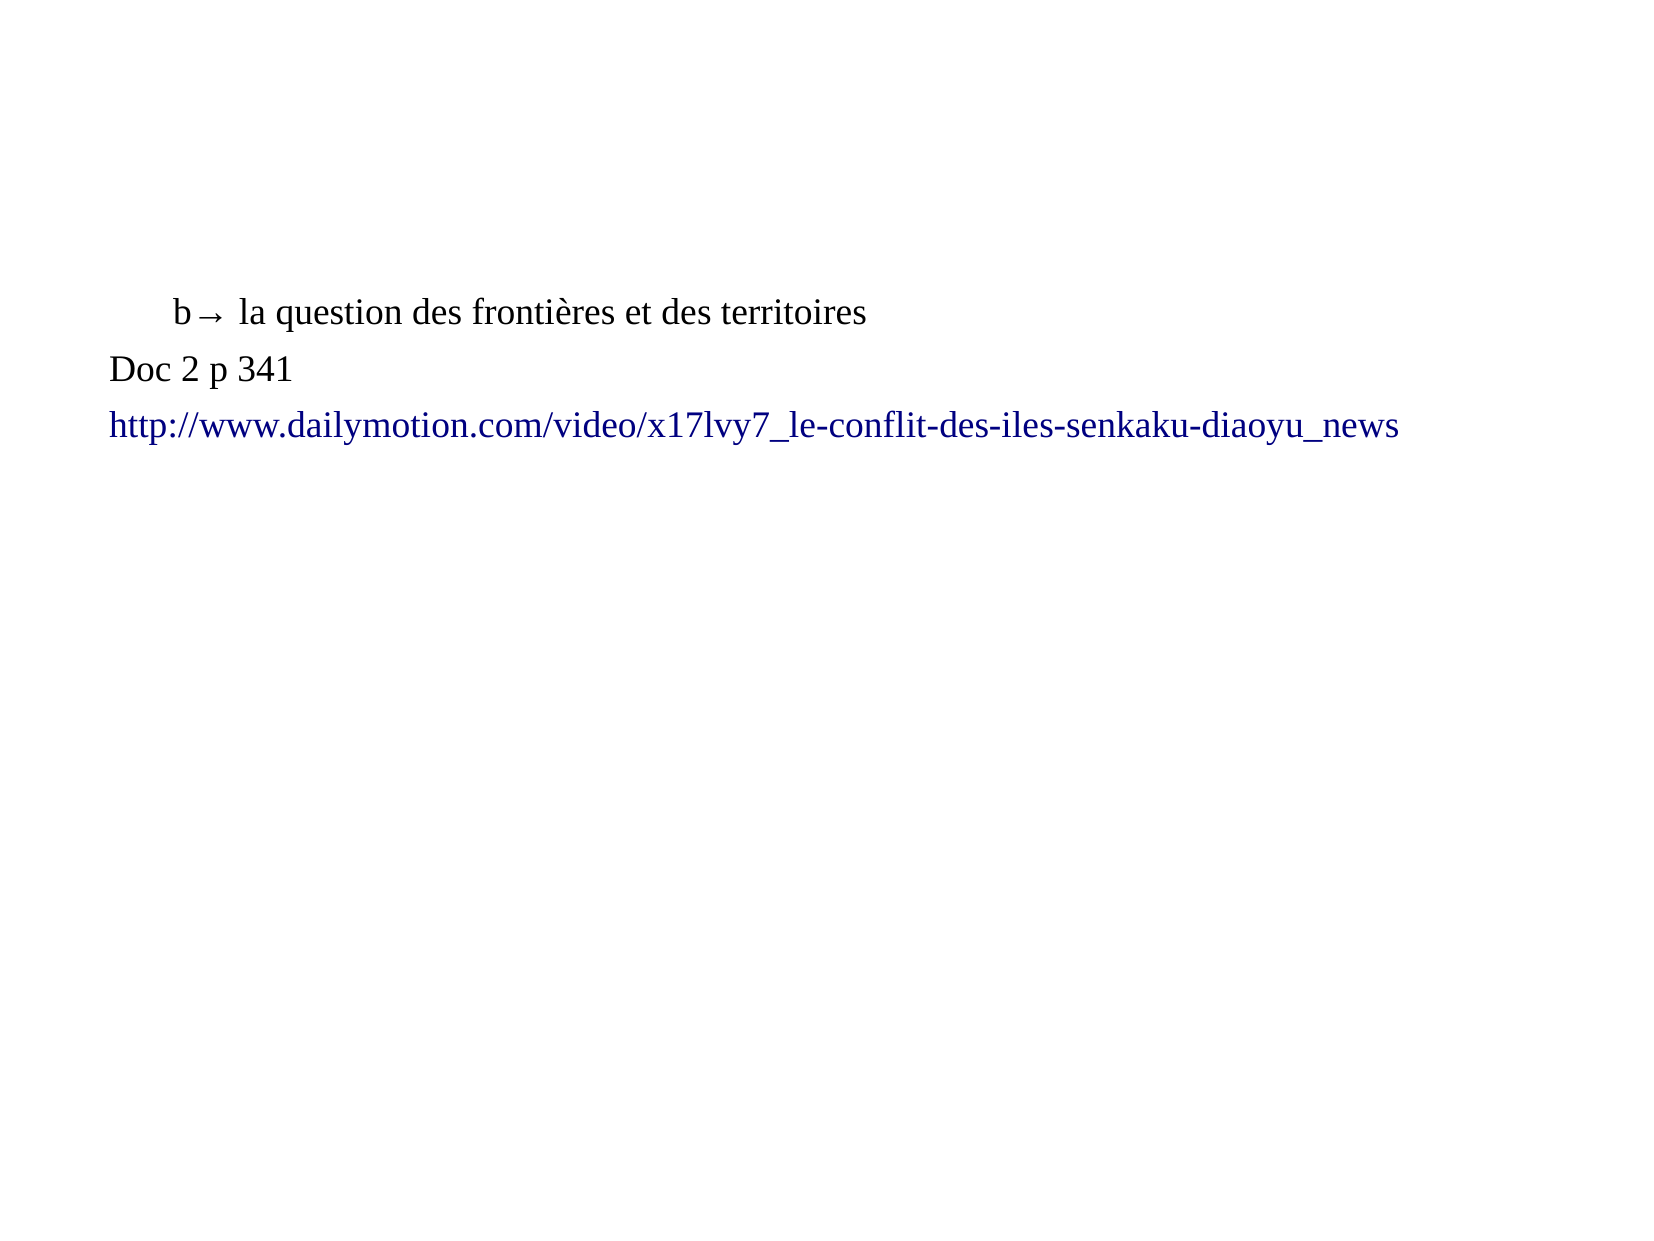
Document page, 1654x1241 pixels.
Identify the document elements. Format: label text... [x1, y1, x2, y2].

text_box http://www.dailymotion.com/video/x17lvy7_le-conflit-des-iles-senkaku-diaoyu_news [94, 396, 1417, 497]
text_box b→ la question des frontières et des territoires [158, 283, 883, 341]
text_box Doc 2 p 341 [94, 340, 309, 399]
